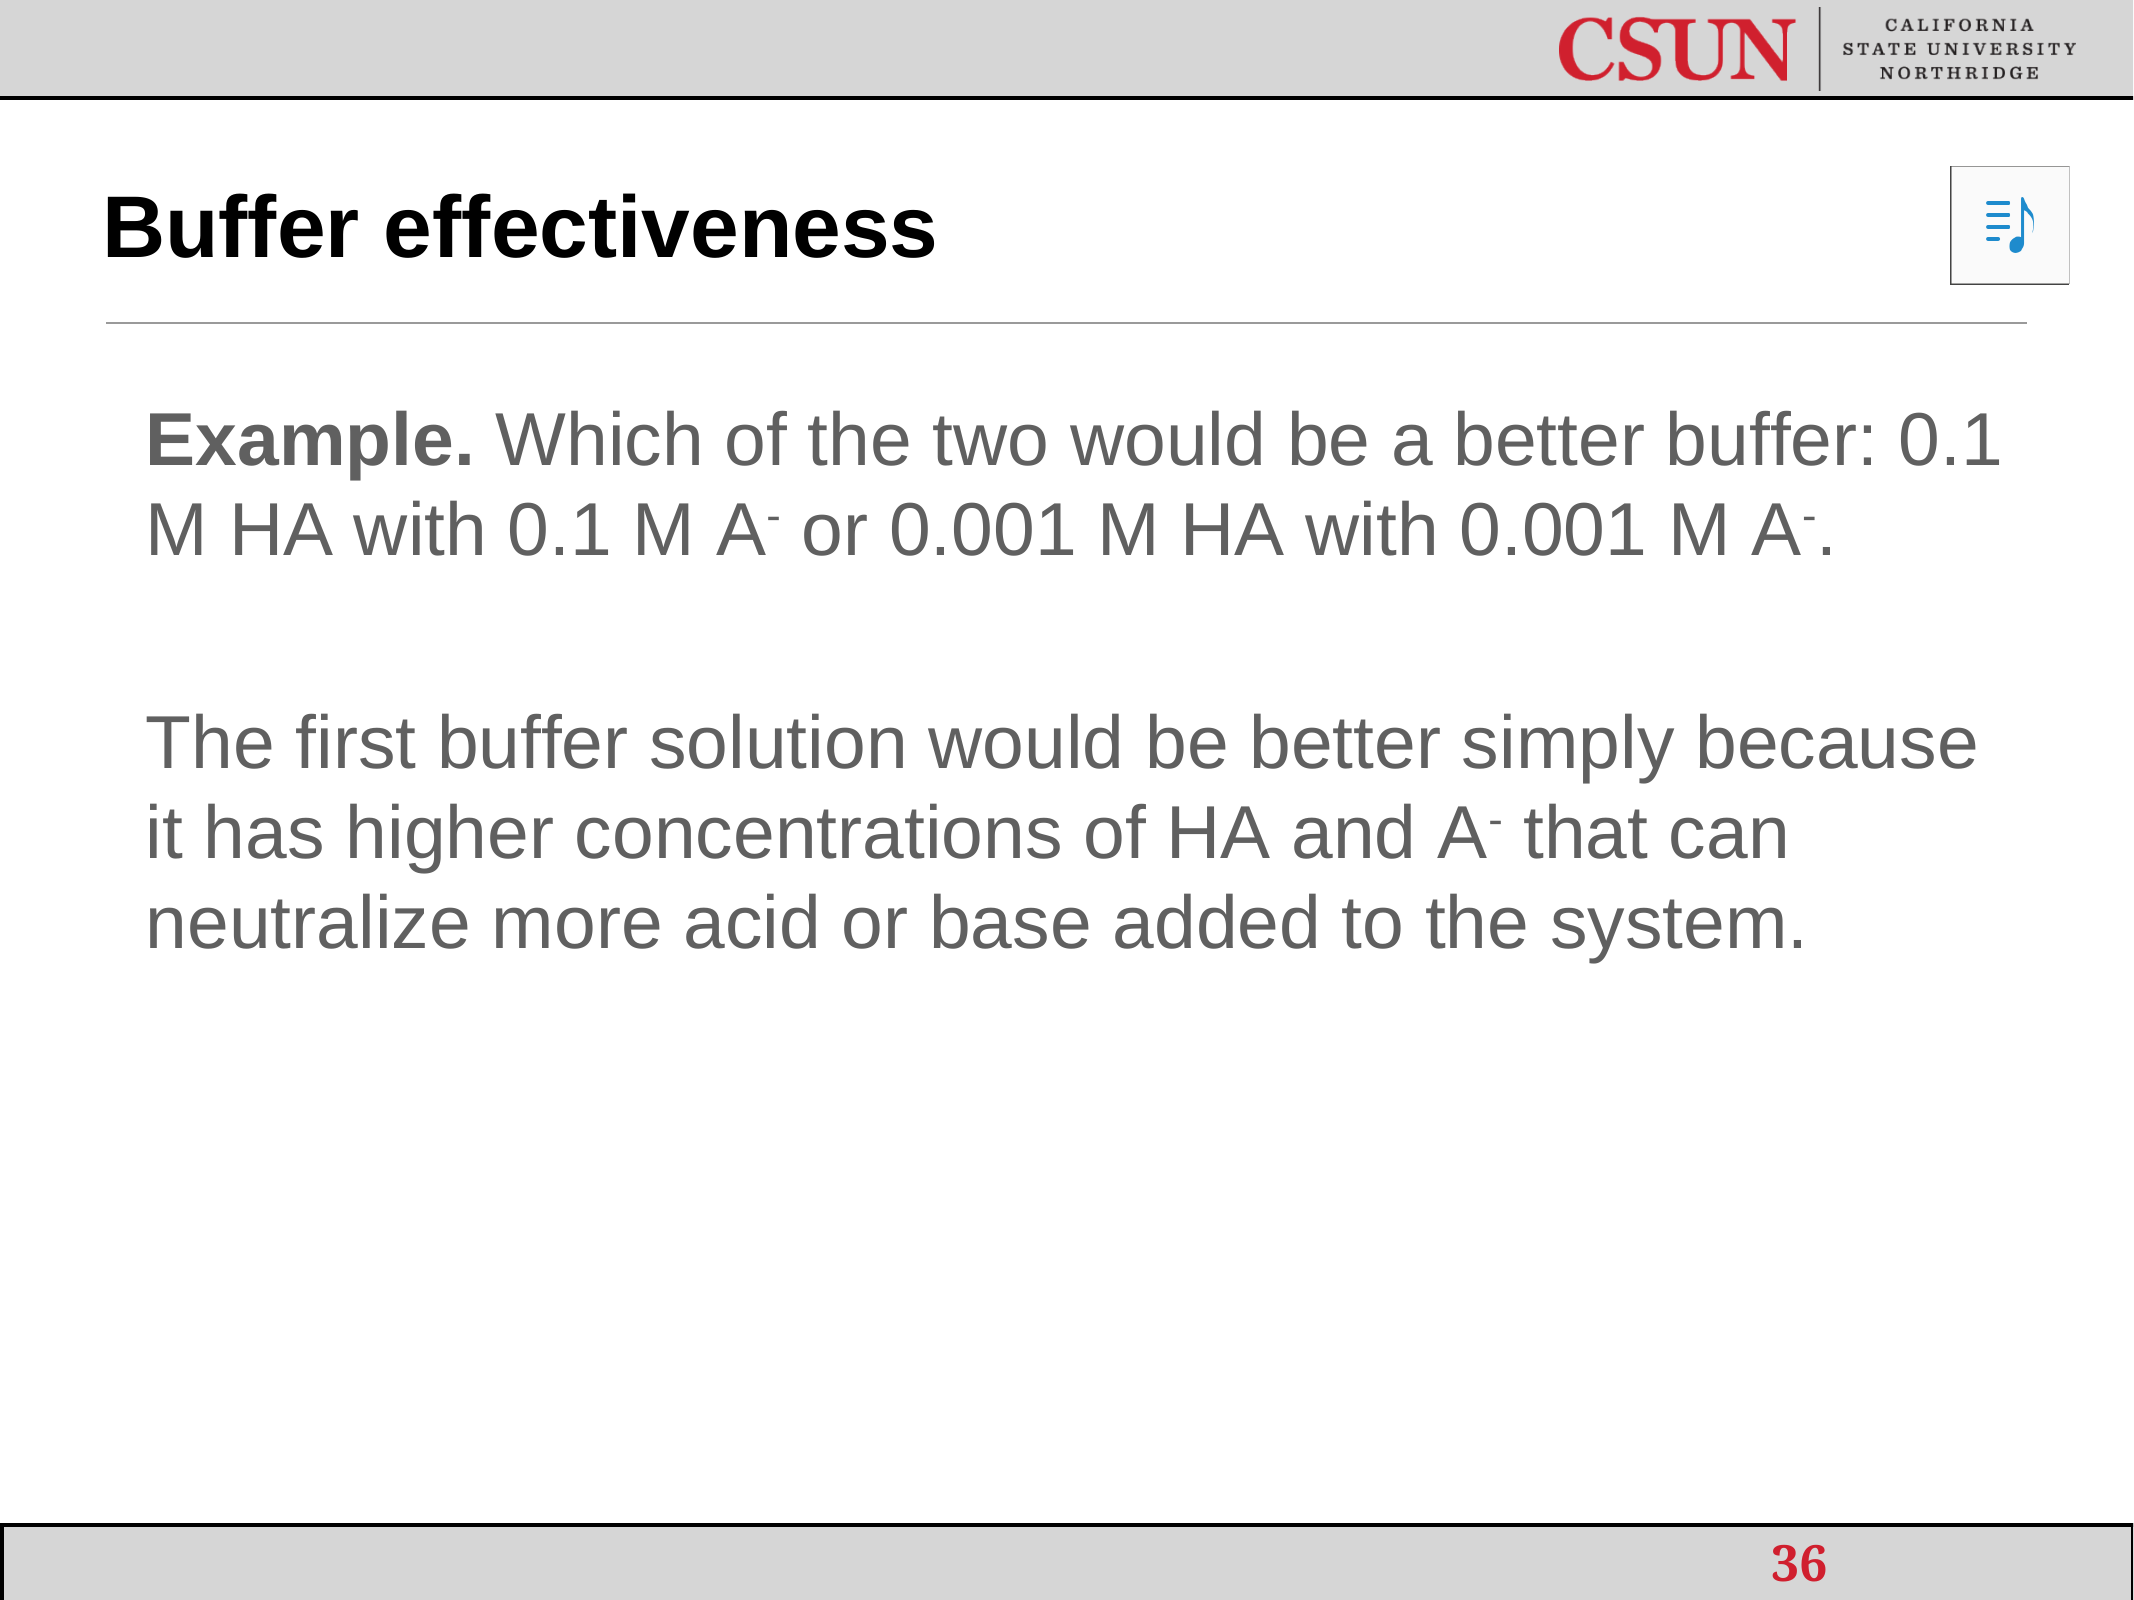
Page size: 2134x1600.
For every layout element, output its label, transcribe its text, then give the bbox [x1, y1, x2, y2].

title Buffer effectiveness [93, 104, 2040, 284]
list Example. Which of the two would be a better buffer: 0.1 M HA with 0.1 M A- or 0.001 M HA with 0.001 M A-. The first buffer solution would be better simply because it has higher concentrations of HA and A- that can neutralize more acid or base added to the system. [93, 382, 2040, 1186]
text_box [1949, 165, 2071, 286]
picture [1559, 7, 2076, 91]
